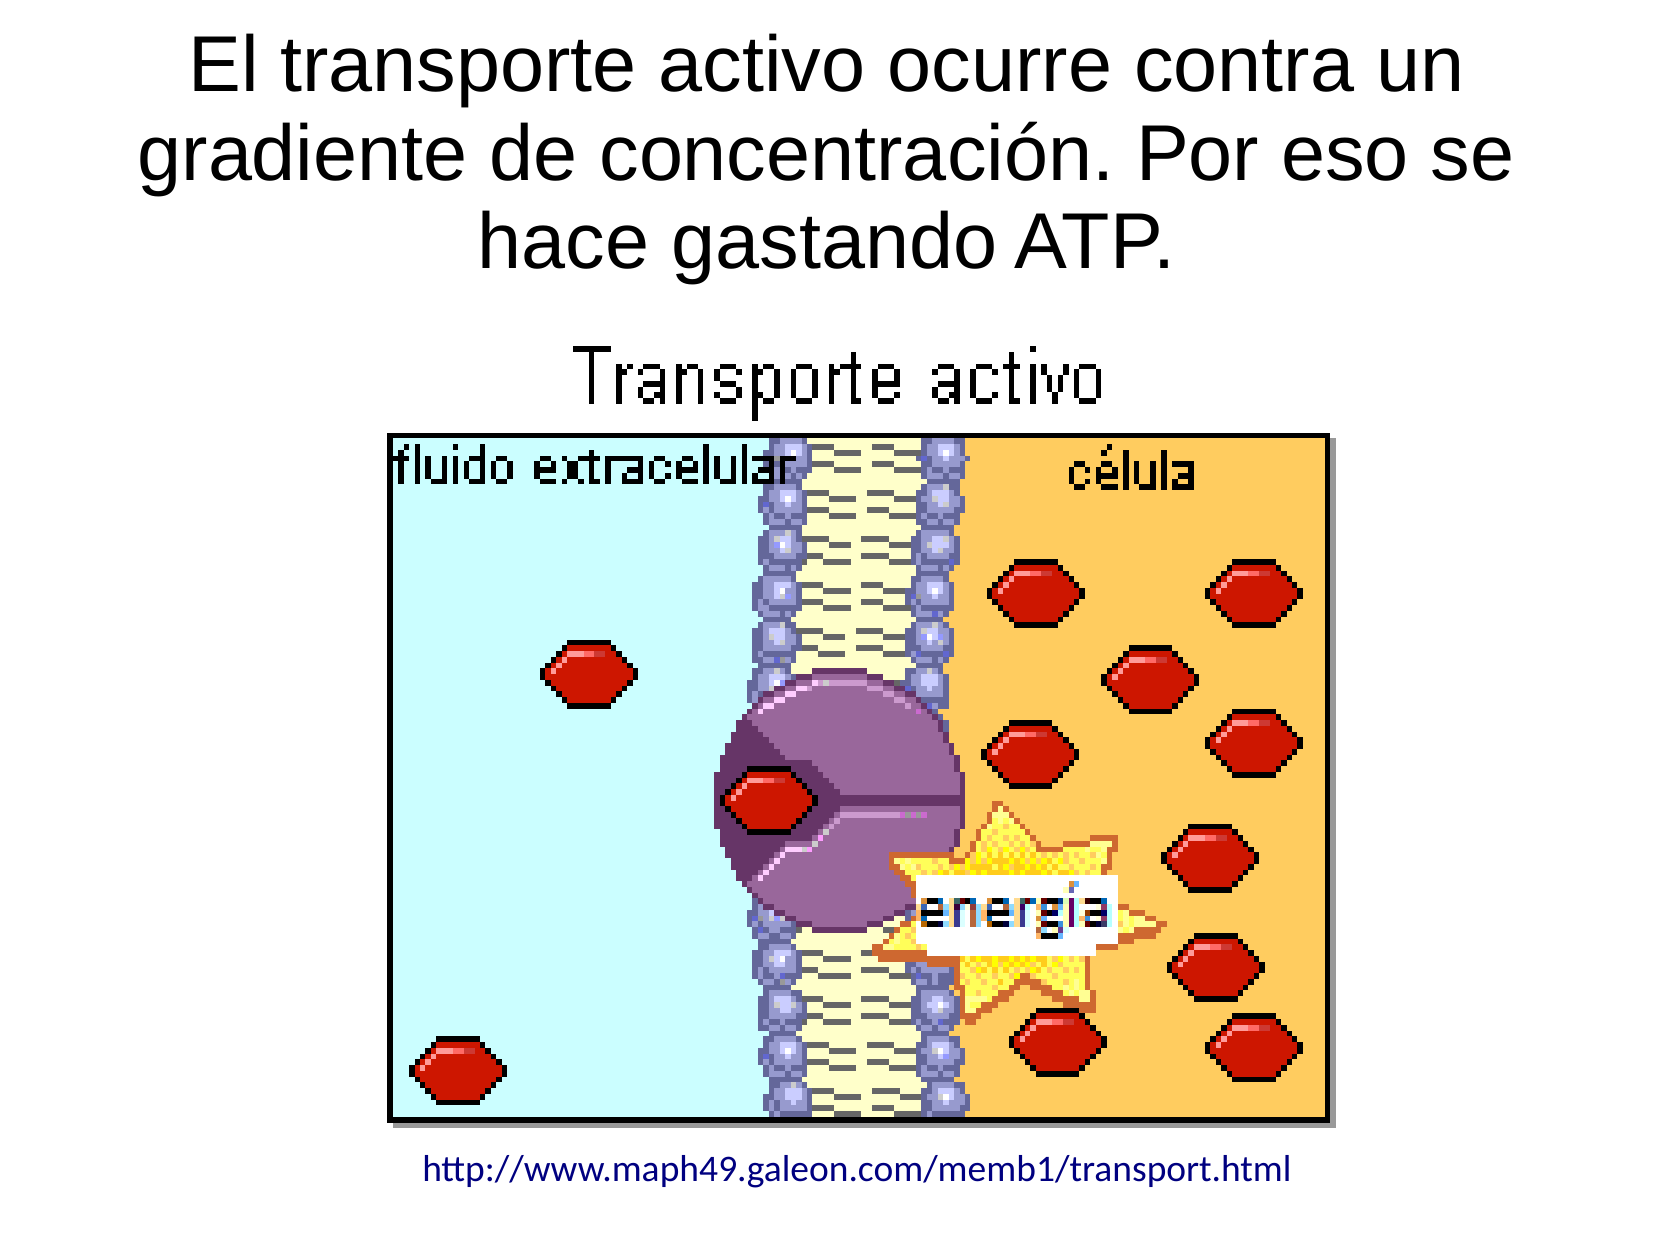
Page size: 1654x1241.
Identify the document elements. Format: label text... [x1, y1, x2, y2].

text_box http://www.maph49.galeon.com/memb1/transport.html [407, 1145, 1317, 1217]
picture [366, 318, 1347, 1146]
title El transporte activo ocurre contra un gradiente de concentración. Por eso se hace gastando ATP. [82, 20, 1571, 286]
